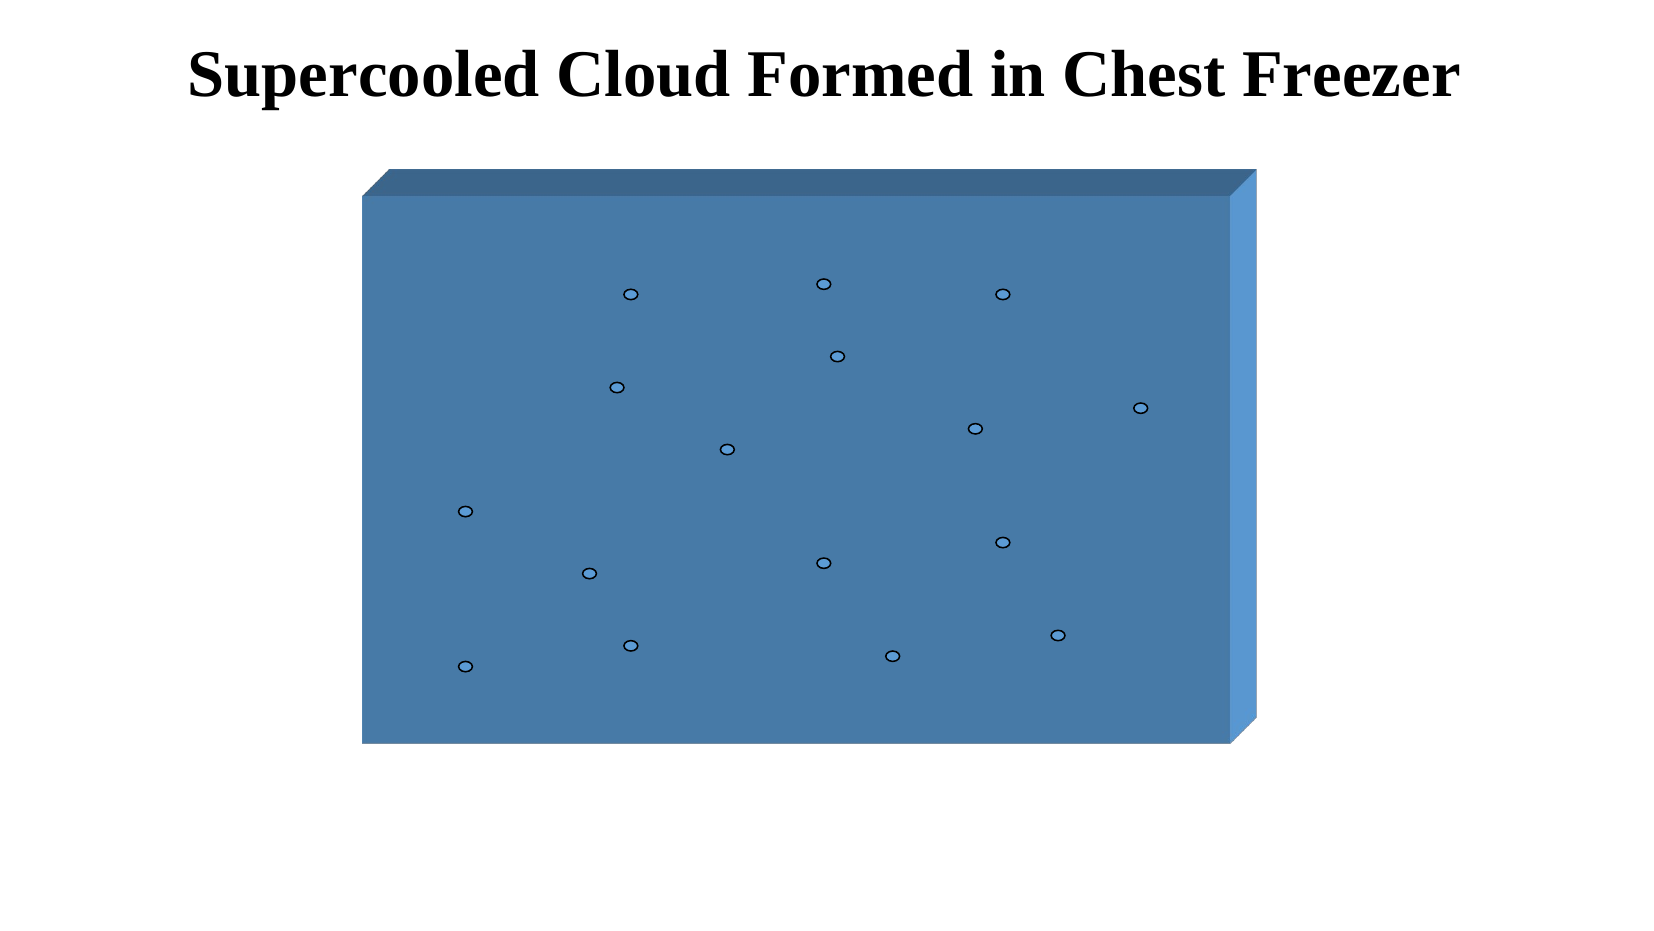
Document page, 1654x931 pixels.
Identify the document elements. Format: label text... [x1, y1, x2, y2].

text_box [362, 197, 1229, 743]
text_box Supercooled Cloud Formed in Chest Freezer [0, 22, 1651, 118]
